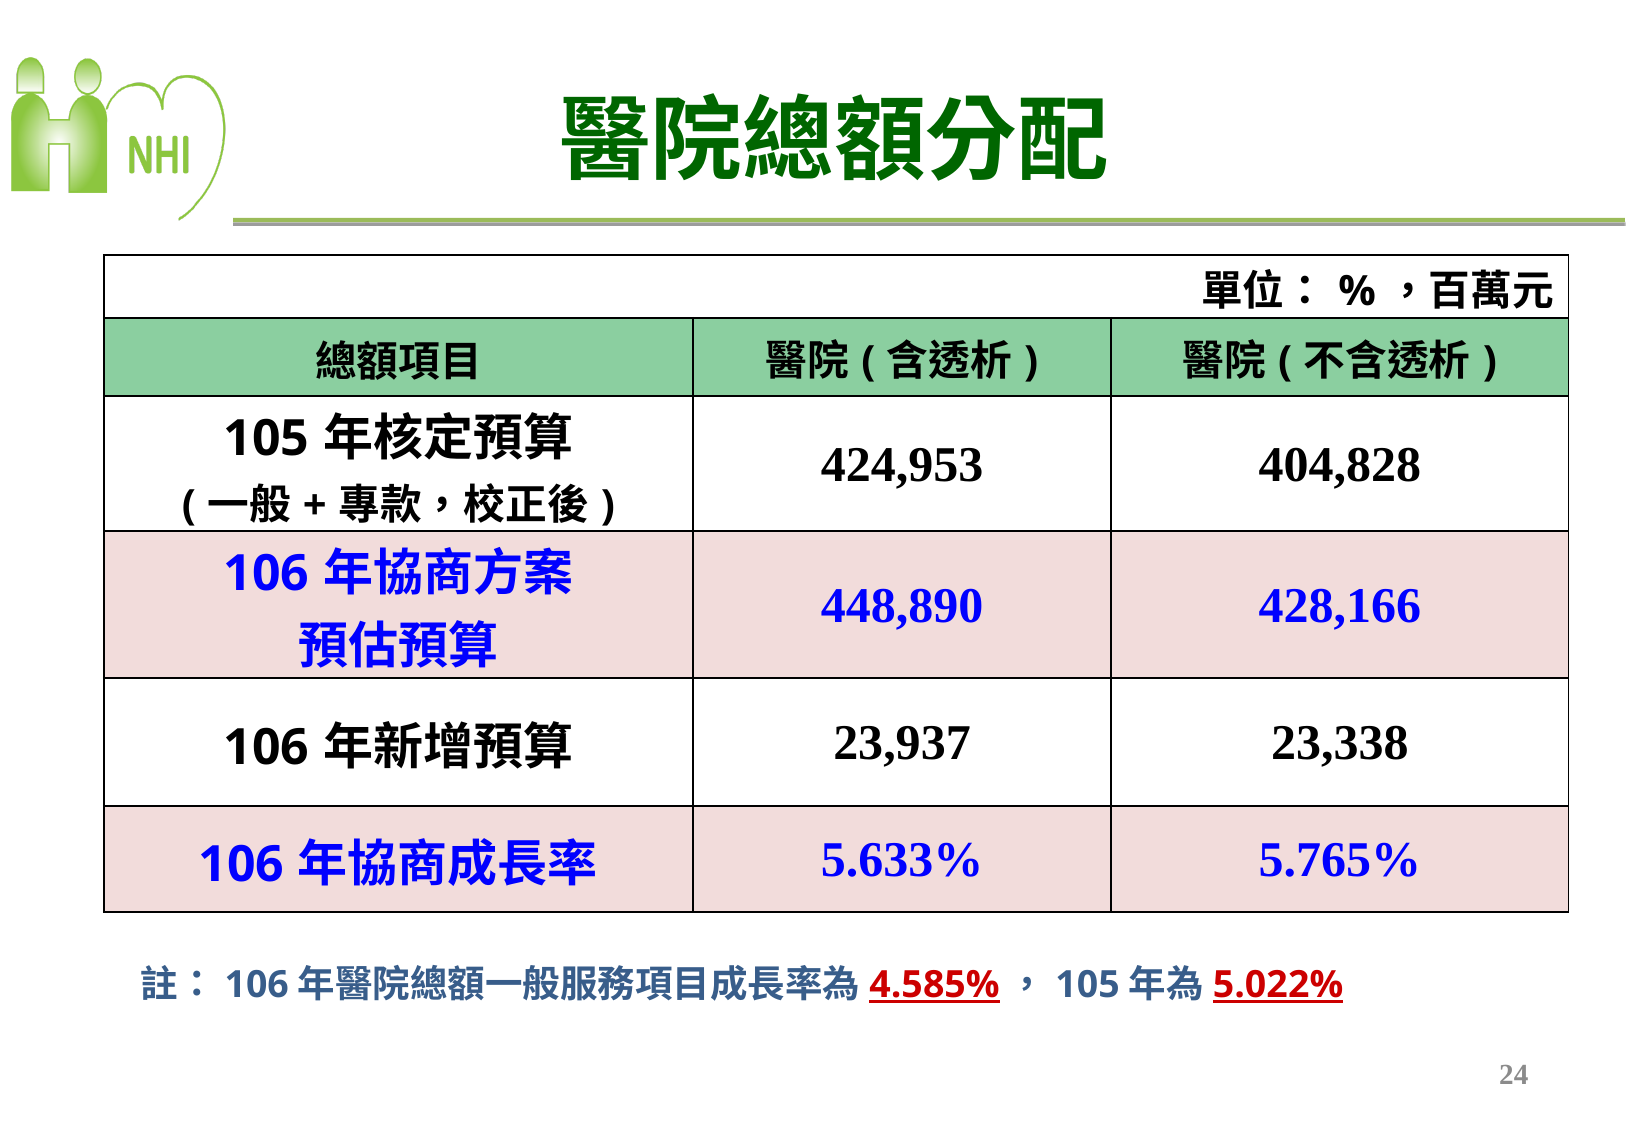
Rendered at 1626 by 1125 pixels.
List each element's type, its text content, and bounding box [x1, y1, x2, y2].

table_cell 106年新增預算 [105, 679, 692, 805]
table_cell 醫院(不含透析) [1112, 319, 1568, 395]
picture [0, 42, 233, 233]
table_cell 424,953 [694, 397, 1110, 530]
table_cell 總額項目 [105, 319, 692, 395]
table_cell 105年核定預算 (一般+專款，校正後) [105, 397, 692, 530]
table_cell 404,828 [1112, 397, 1568, 530]
title 醫院總額分配 [245, 66, 1424, 206]
table_cell 23,937 [694, 679, 1110, 805]
table_cell 5.633% [694, 807, 1110, 911]
table_cell 428,166 [1112, 532, 1568, 677]
table_cell 23,338 [1112, 679, 1568, 805]
table_cell 106年協商成長率 [105, 807, 692, 911]
table_cell 5.765% [1112, 807, 1568, 911]
slide_number <編號> [1164, 1042, 1544, 1103]
table_header 單位：%，百萬元 [105, 256, 1568, 317]
text_box 註：106年醫院總額一般服務項目成長率為4.585%，105年為5.022% [125, 952, 1473, 1013]
table_cell 醫院(含透析) [694, 319, 1110, 395]
table_cell 106年協商方案 預估預算 [105, 532, 692, 677]
table_cell 448,890 [694, 532, 1110, 677]
